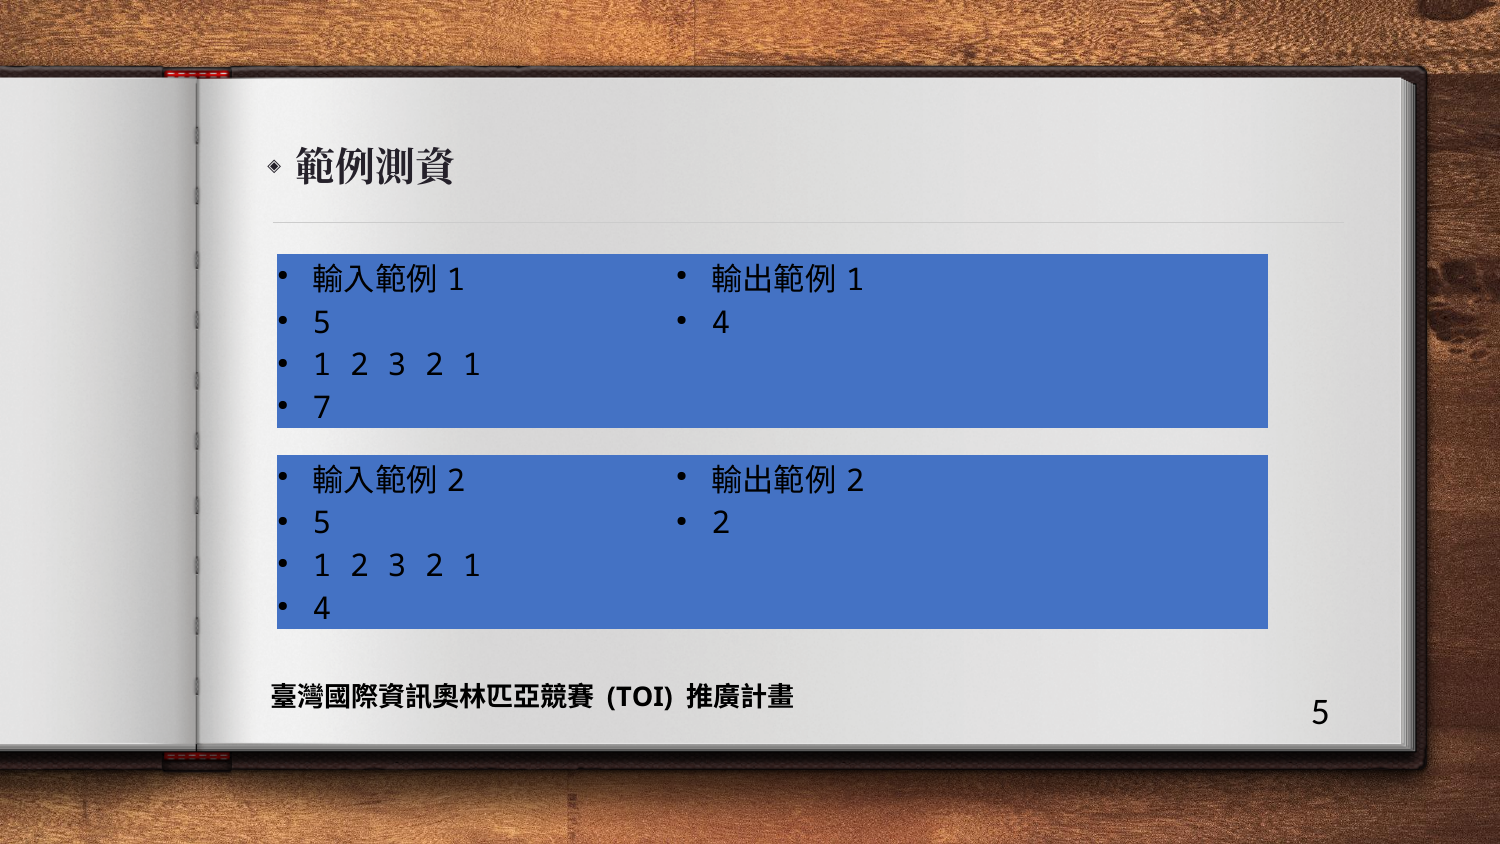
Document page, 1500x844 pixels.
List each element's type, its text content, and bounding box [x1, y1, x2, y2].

list 範例測資 [252, 126, 1194, 205]
table_header 輸入範例1 5 1 2 3 2 1 7 [277, 254, 676, 428]
table_header 輸出範例2 2 [676, 455, 1268, 629]
table_header 輸出範例1 4 [676, 254, 1268, 428]
text_box [1295, 672, 1386, 737]
table_header 輸入範例2 5 1 2 3 2 1 4 [277, 455, 676, 629]
